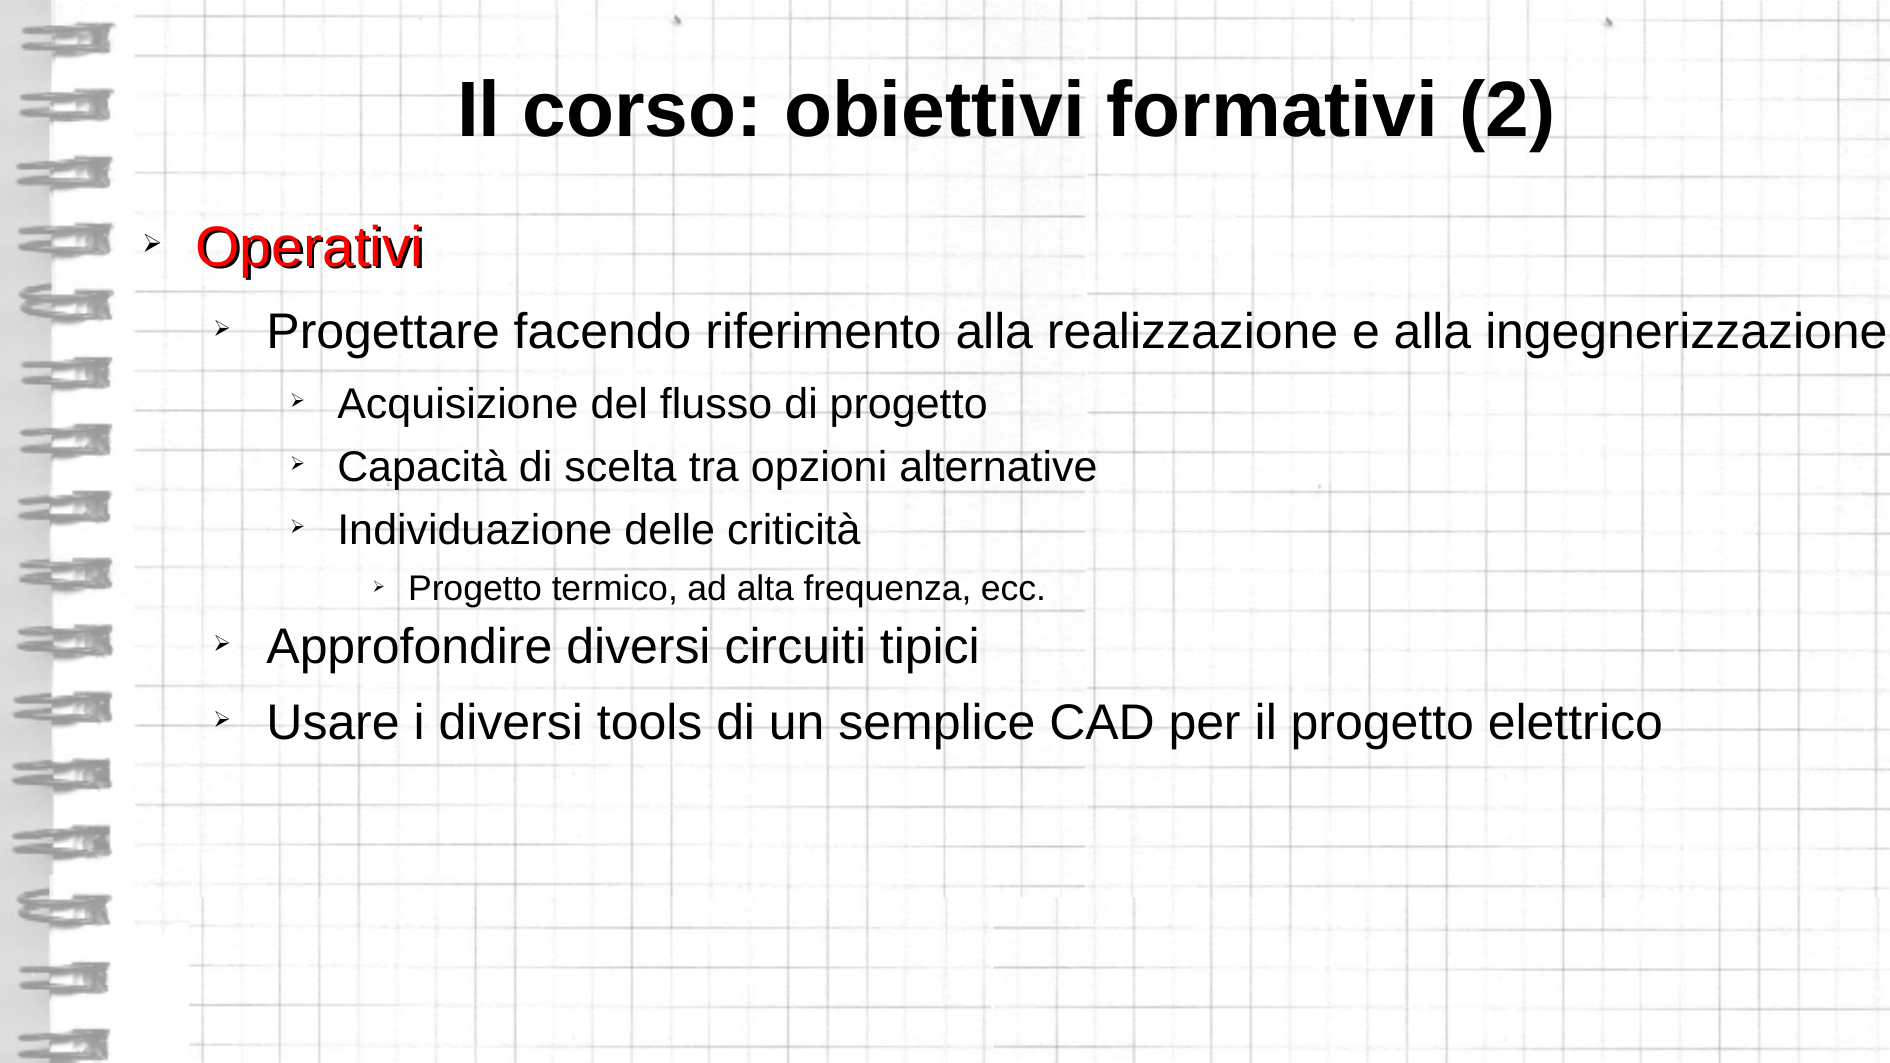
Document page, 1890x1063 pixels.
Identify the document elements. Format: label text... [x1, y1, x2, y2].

list Operativi Progettare facendo riferimento alla realizzazione e alla ingegnerizzazione Acquisizione del flusso di progetto Capacità di scelta tra opzioni alternative Individuazione delle criticità Progetto termico, ad alta frequenza, ecc. Approfondire diversi circuiti tipici Usare i diversi tools di un semplice CAD per il progetto elettrico [124, 214, 1890, 1011]
picture [0, 0, 1890, 1063]
title Il corso: obiettivi formativi (2) [124, 20, 1890, 198]
